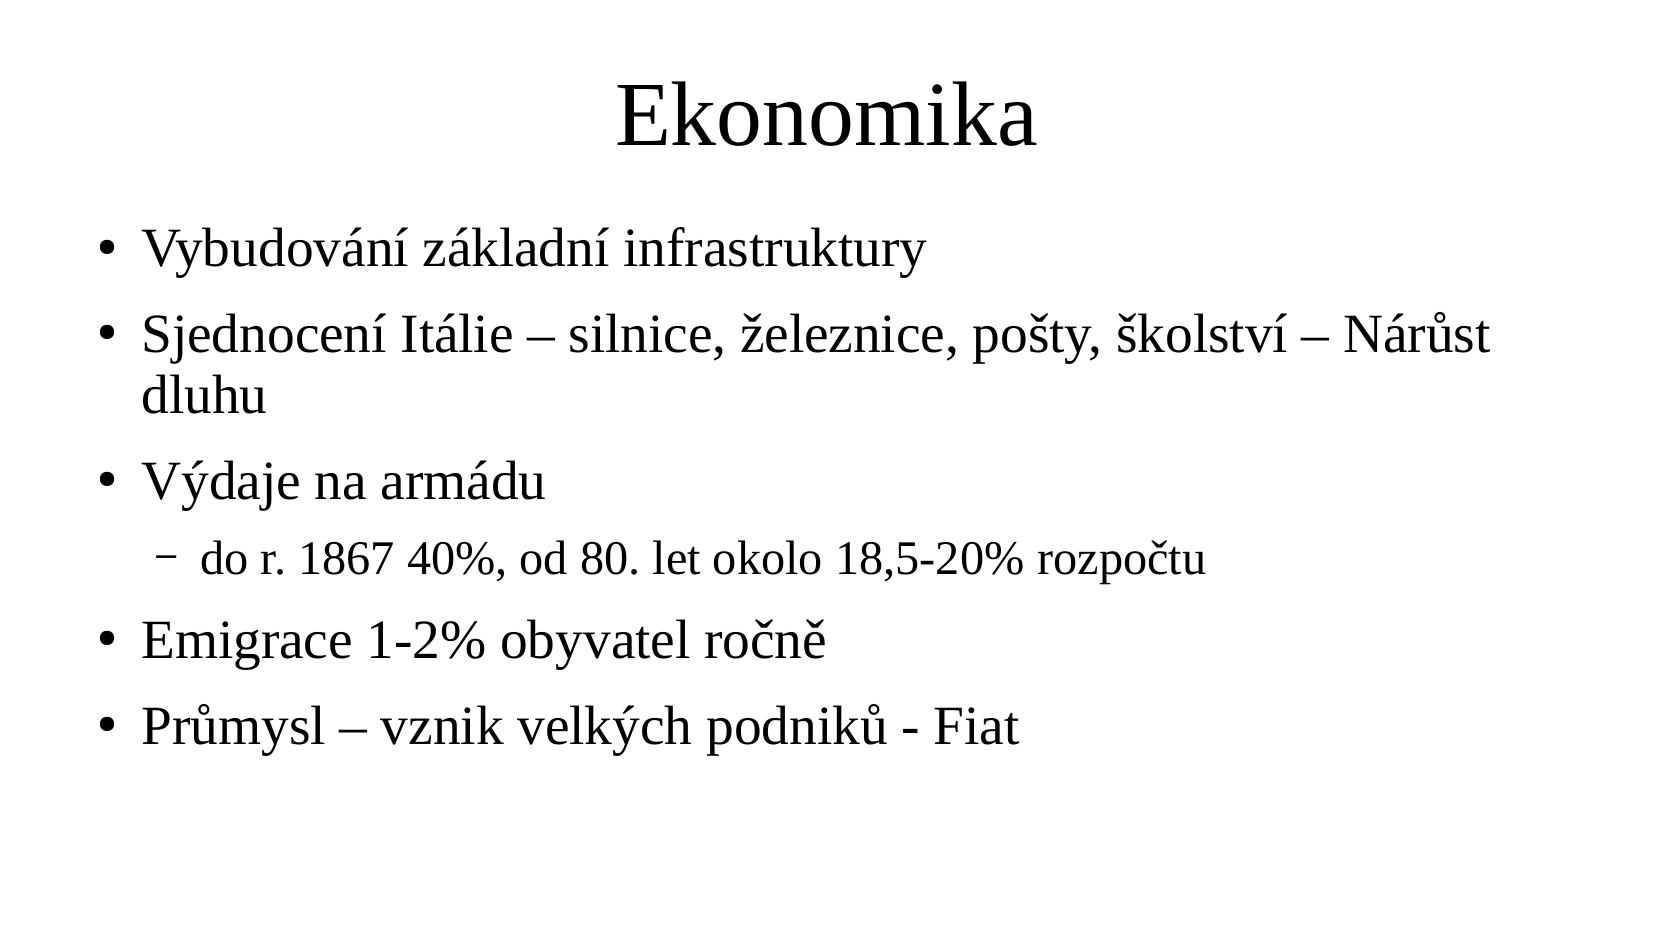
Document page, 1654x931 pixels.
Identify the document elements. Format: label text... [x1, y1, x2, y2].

list Vybudování základní infrastruktury Sjednocení Itálie – silnice, železnice, pošty, školství – Nárůst dluhu Výdaje na armádu do r. 1867 40%, od 80. let okolo 18,5-20% rozpočtu Emigrace 1-2% obyvatel ročně Průmysl – vznik velkých podniků - Fiat [82, 217, 1571, 758]
title Ekonomika [82, 37, 1571, 193]
